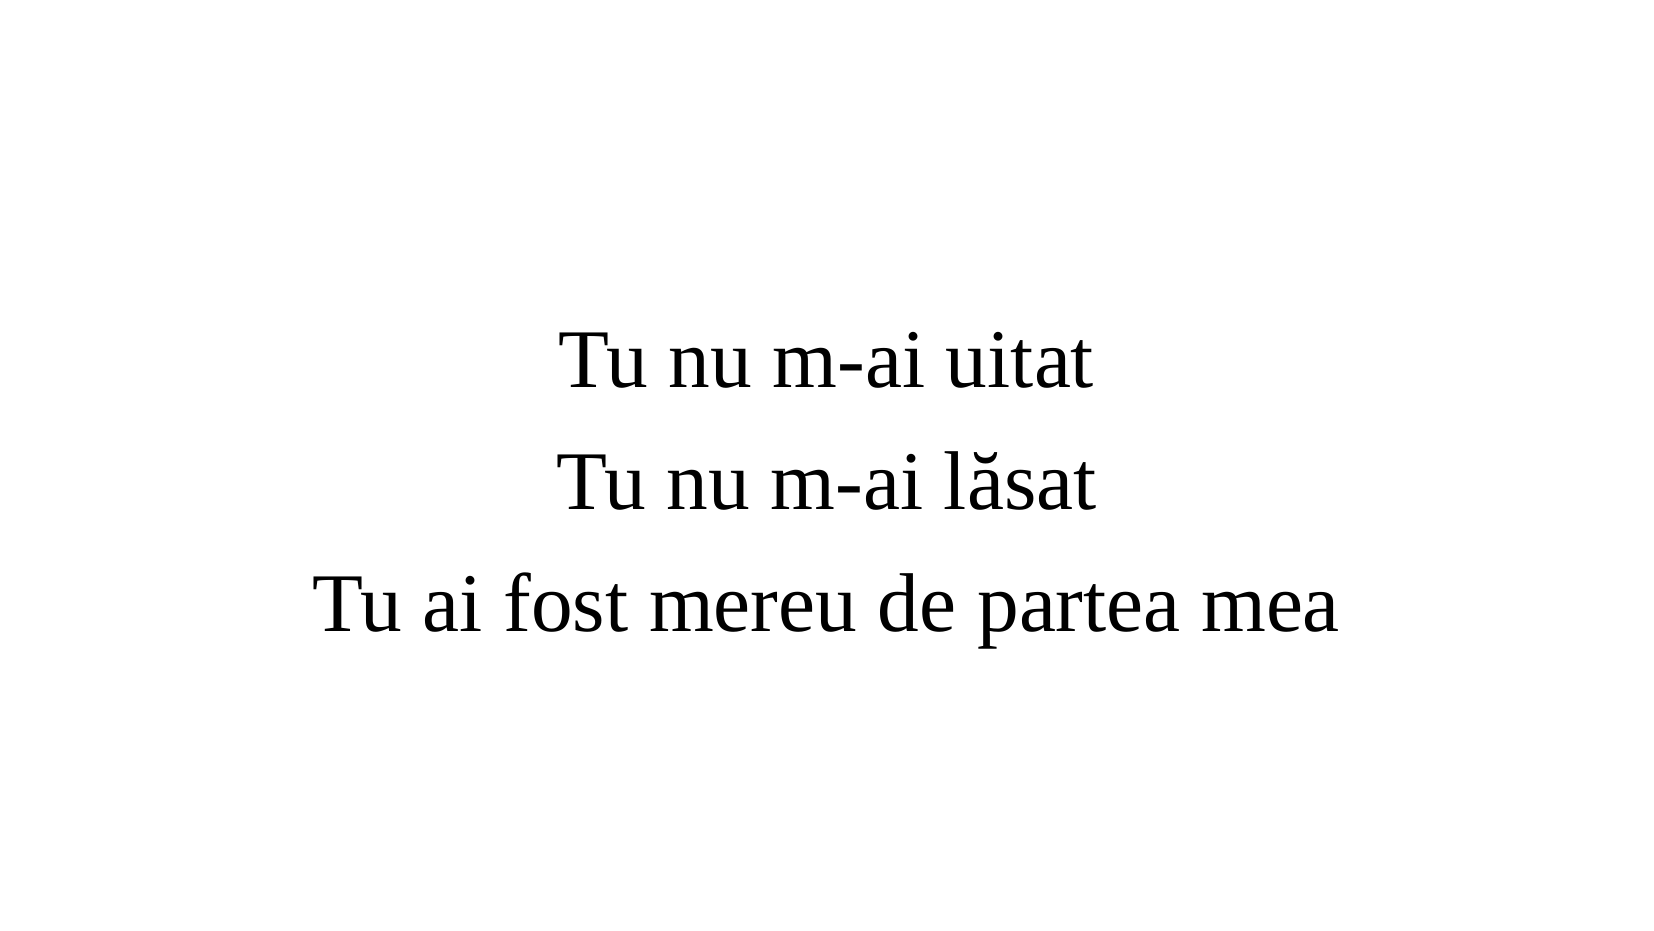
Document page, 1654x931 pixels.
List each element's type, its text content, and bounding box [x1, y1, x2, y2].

subtitle Tu nu m-ai uitat Tu nu m-ai lăsat Tu ai fost mereu de partea mea [70, 301, 1583, 651]
